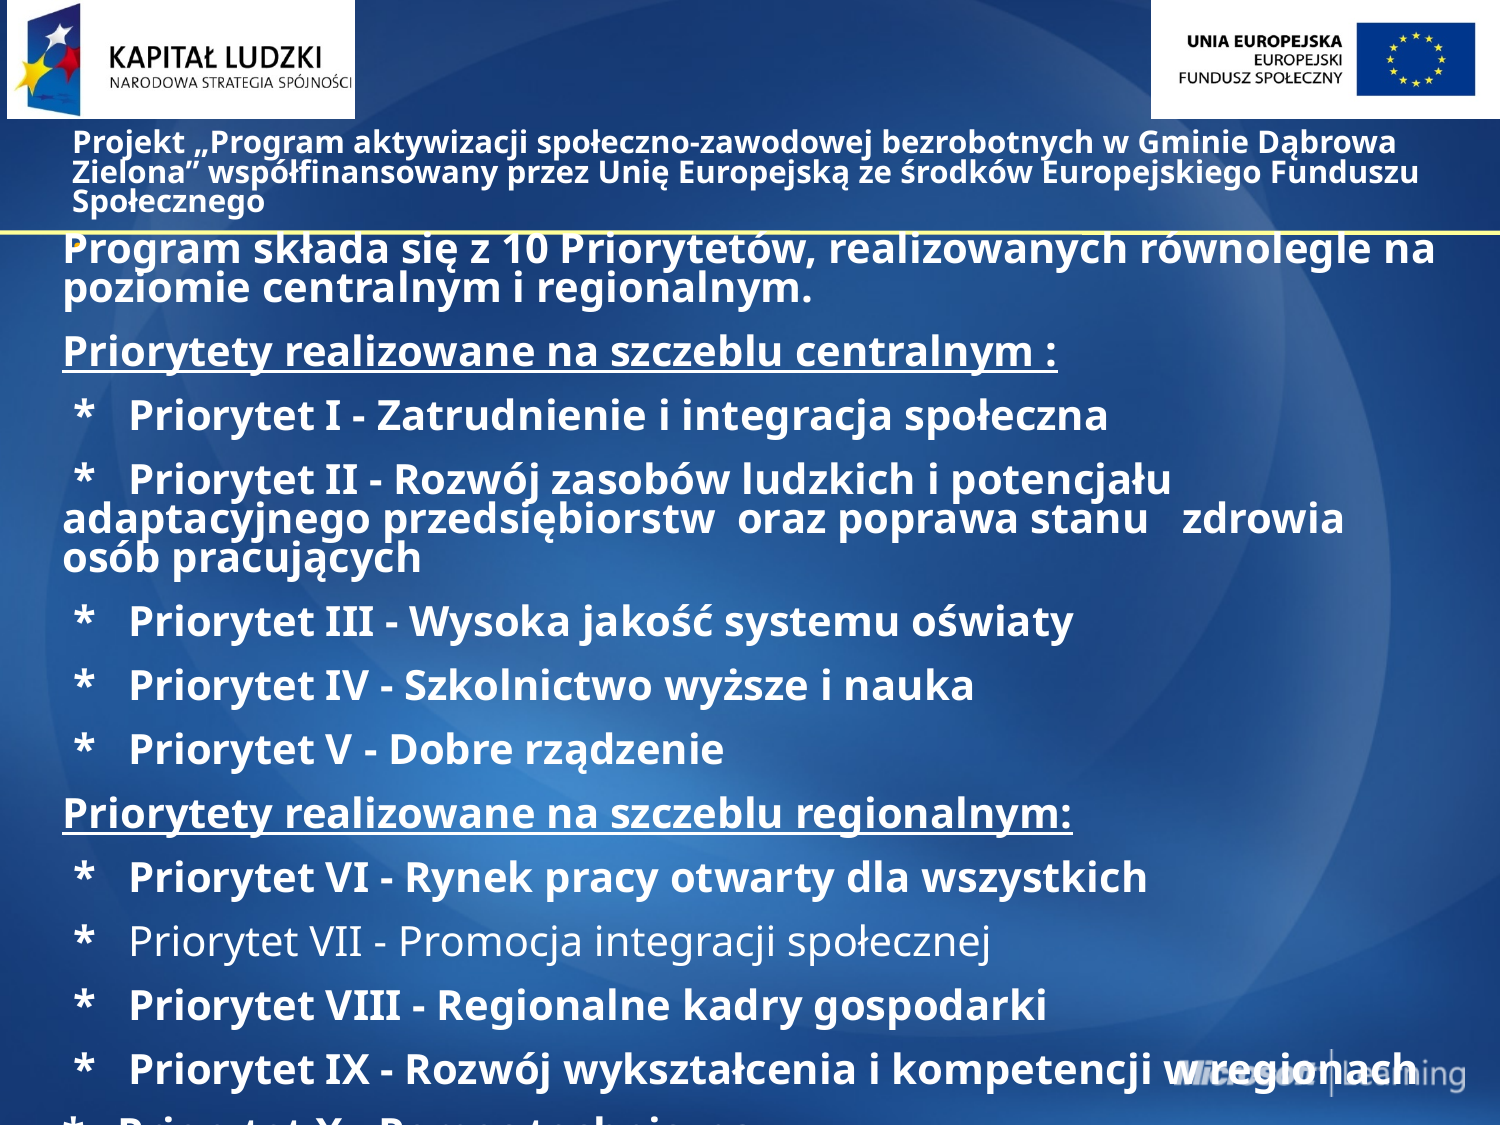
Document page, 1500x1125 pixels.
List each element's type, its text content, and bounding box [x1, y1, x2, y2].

picture [1151, 0, 1500, 119]
picture [7, 0, 355, 119]
text_box Program składa się z 10 Priorytetów, realizowanych równolegle na poziomie centralnym i regionalnym. Priorytety realizowane na szczeblu centralnym : * Priorytet I - Zatrudnienie i integracja społeczna * Priorytet II - Rozwój zasobów ludzkich i potencjału adaptacyjnego przedsiębiorstw oraz poprawa stanu zdrowia osób pracujących * Priorytet III - Wysoka jakość systemu oświaty * Priorytet IV - Szkolnictwo wyższe i nauka * Priorytet V - Dobre rządzenie Priorytety realizowane na szczeblu regionalnym: * Priorytet VI - Rynek pracy otwarty dla wszystkich * Priorytet VII - Promocja integracji społecznej * Priorytet VIII - Regionalne kadry gospodarki * Priorytet IX - Rozwój wykształcenia i kompetencji w regionach * Priorytet X - Pomoc techniczna [62, 232, 1442, 1125]
text_box Projekt „Program aktywizacji społeczno-zawodowej bezrobotnych w Gminie Dąbrowa Zielona” współfinansowany przez Unię Europejską ze środków Europejskiego Funduszu Społecznego . [72, 118, 1447, 270]
